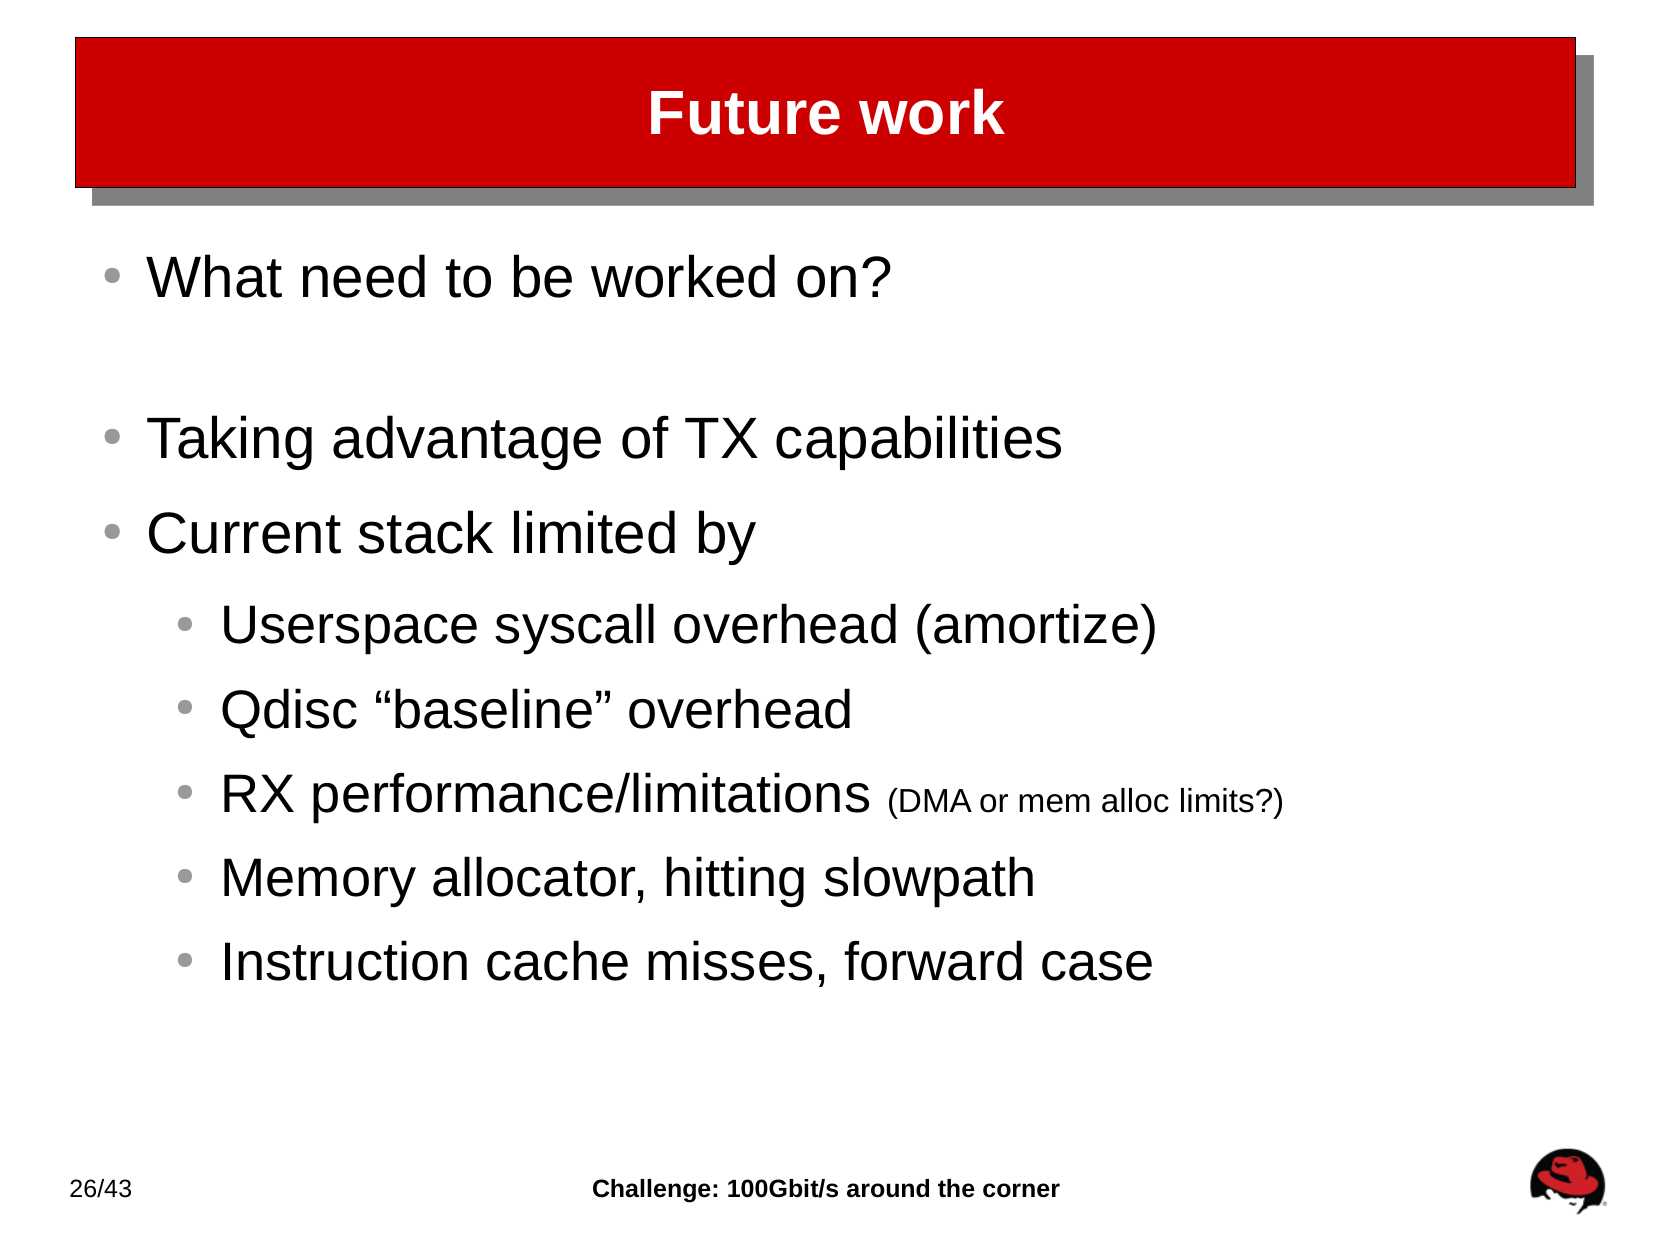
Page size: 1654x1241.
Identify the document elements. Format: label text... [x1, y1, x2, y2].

title Future work [82, 37, 1571, 188]
picture [1529, 1146, 1613, 1224]
list What need to be worked on? Taking advantage of TX capabilities Current stack limited by Userspace syscall overhead (amortize) Qdisc “baseline” overhead RX performance/limitations (DMA or mem alloc limits?) Memory allocator, hitting slowpath Instruction cache misses, forward case [86, 244, 1576, 1039]
